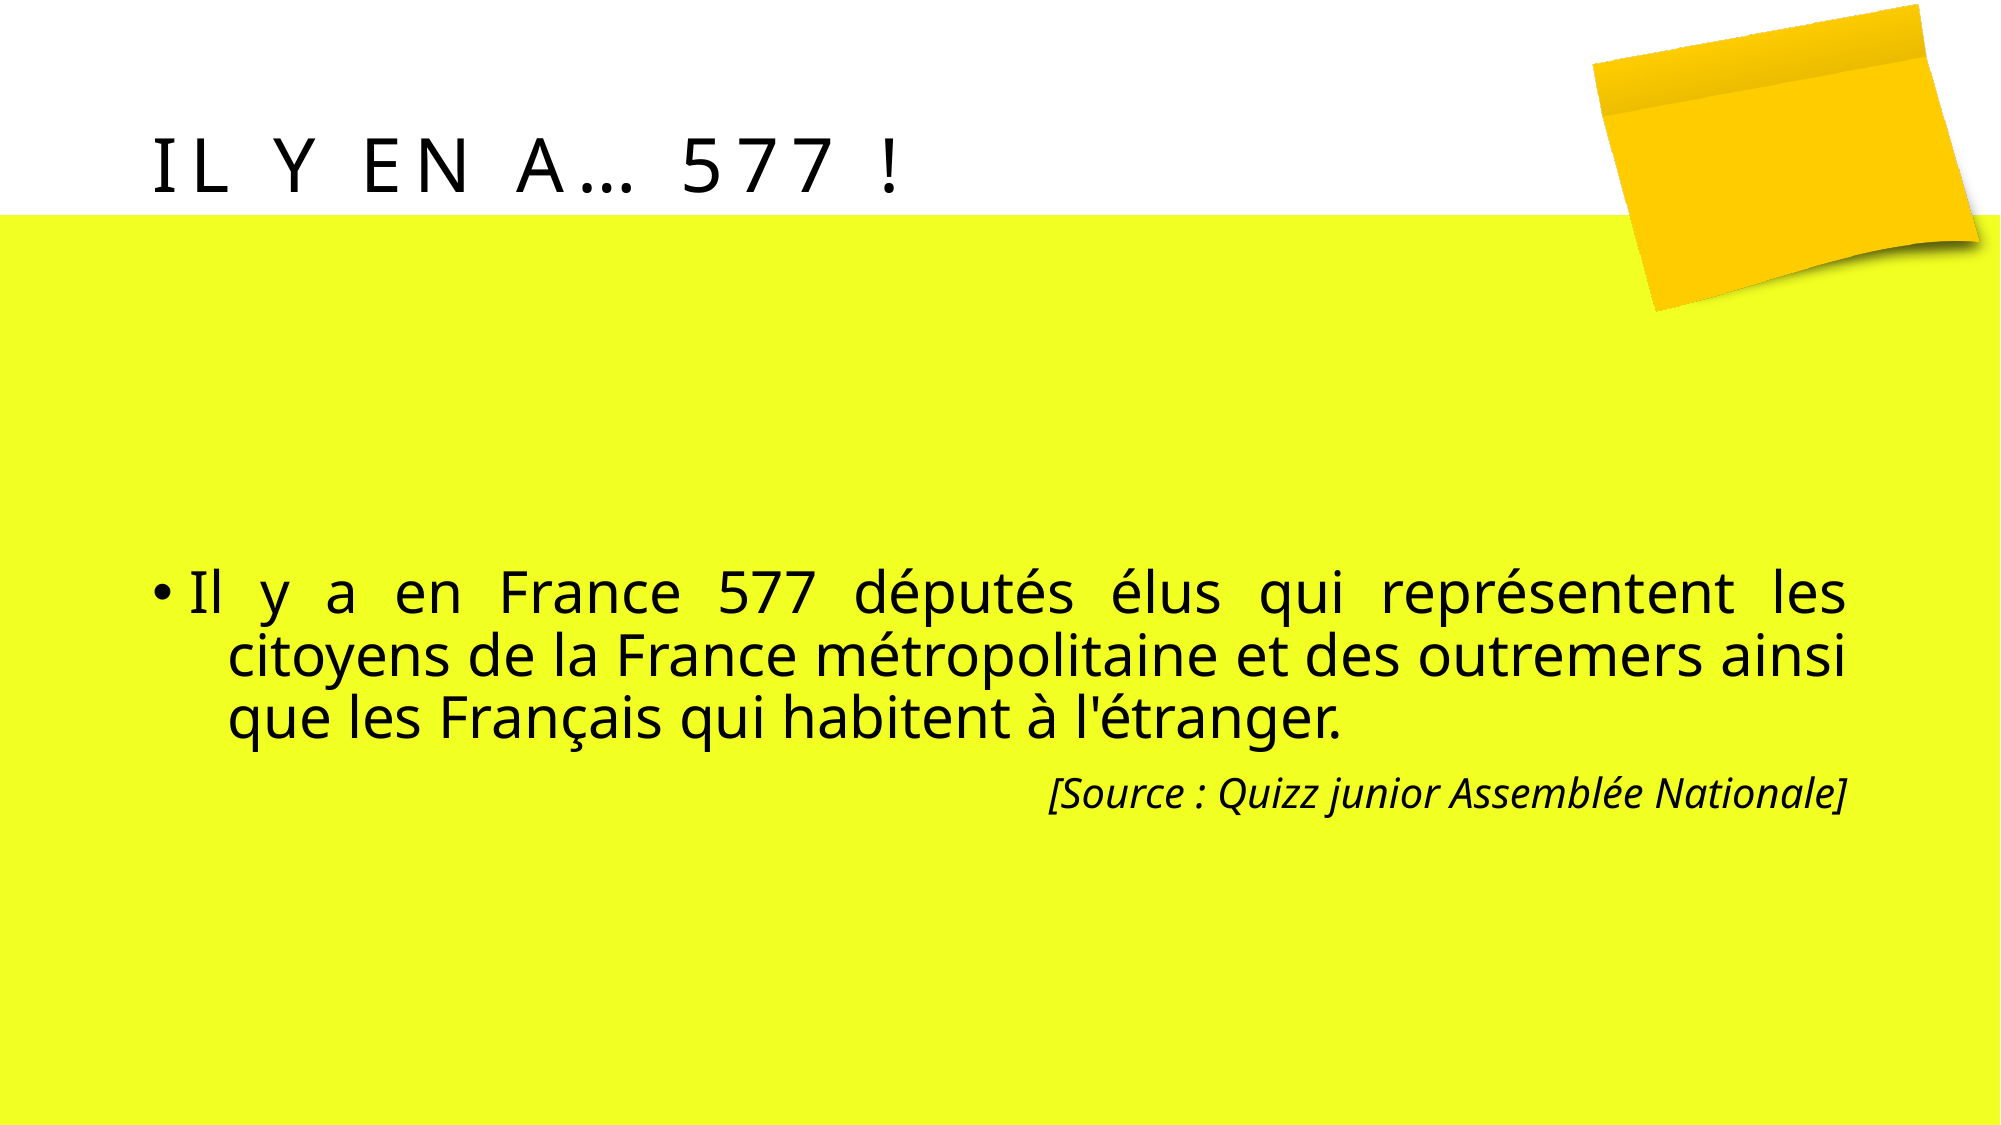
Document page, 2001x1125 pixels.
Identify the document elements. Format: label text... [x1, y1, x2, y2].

list Il y a en France 577 députés élus qui représentent les citoyens de la France métropolitaine et des outremers ainsi que les Français qui habitent à l'étranger. [Source : Quizz junior Assemblée Nationale] [137, 367, 1863, 1014]
title IL Y EN A… 577 ! [137, 59, 1863, 278]
